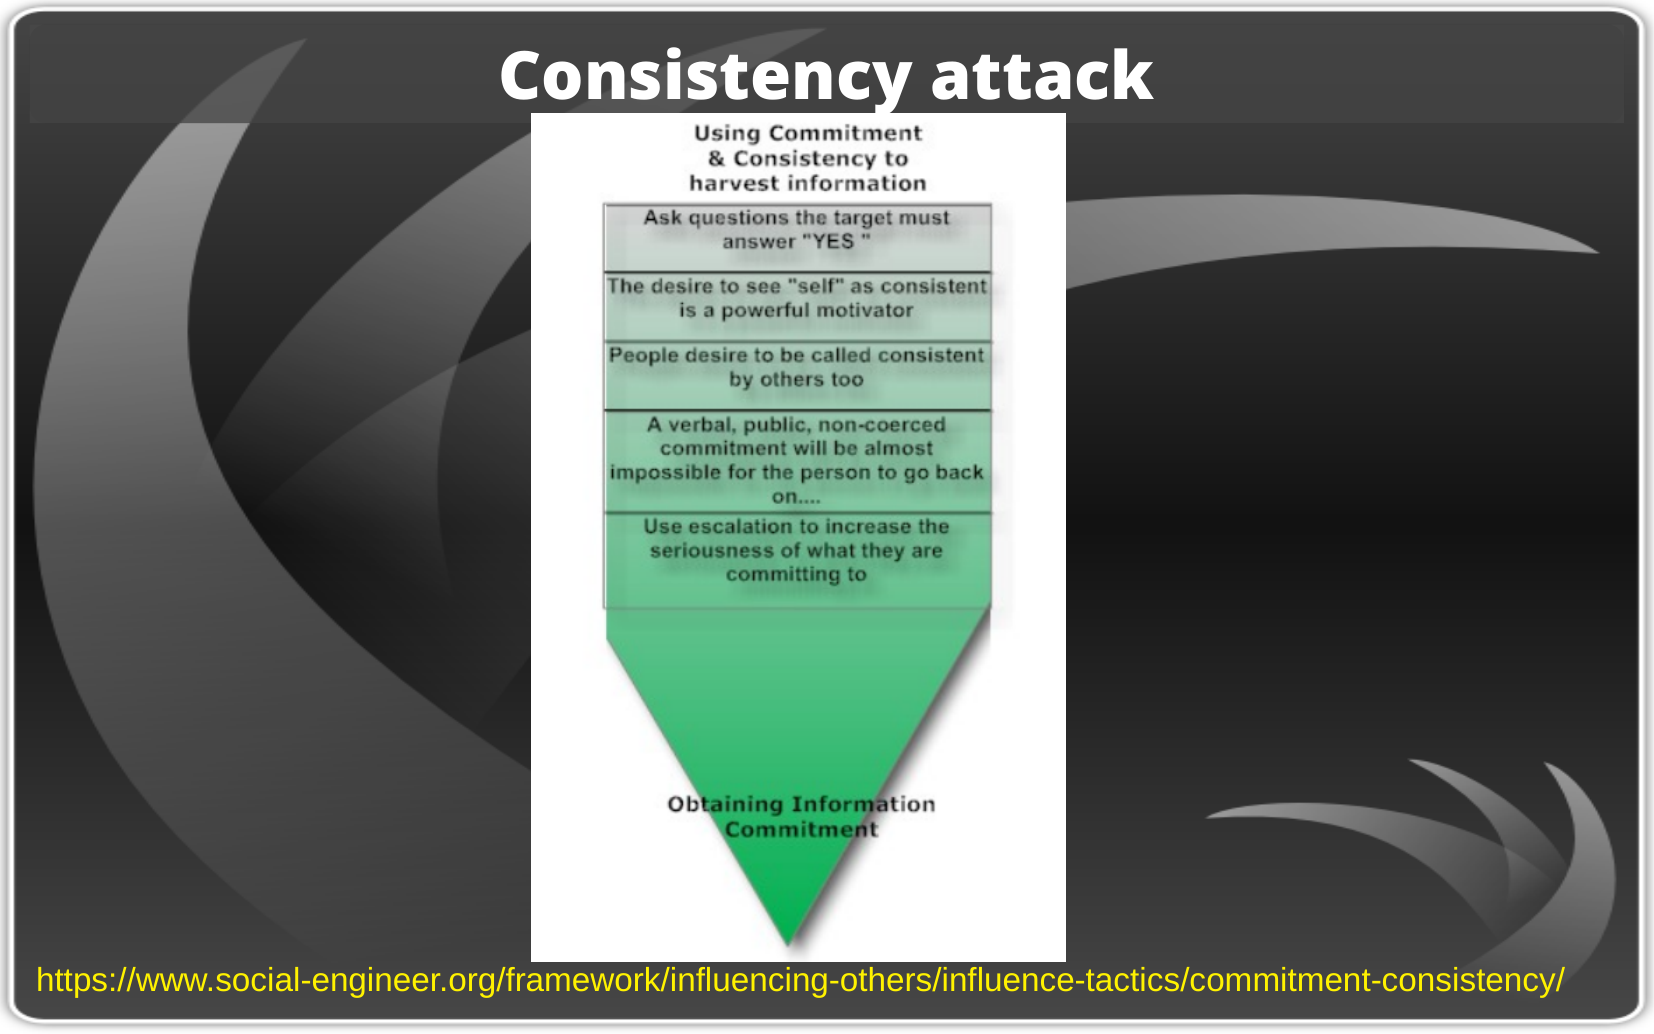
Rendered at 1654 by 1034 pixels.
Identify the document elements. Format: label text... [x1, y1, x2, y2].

text_box https://www.social-engineer.org/framework/influencing-others/influence-tactics/commitment-consistency/ [21, 954, 1617, 1006]
picture [0, 0, 1654, 1034]
title Consistency attack [29, 24, 1625, 124]
